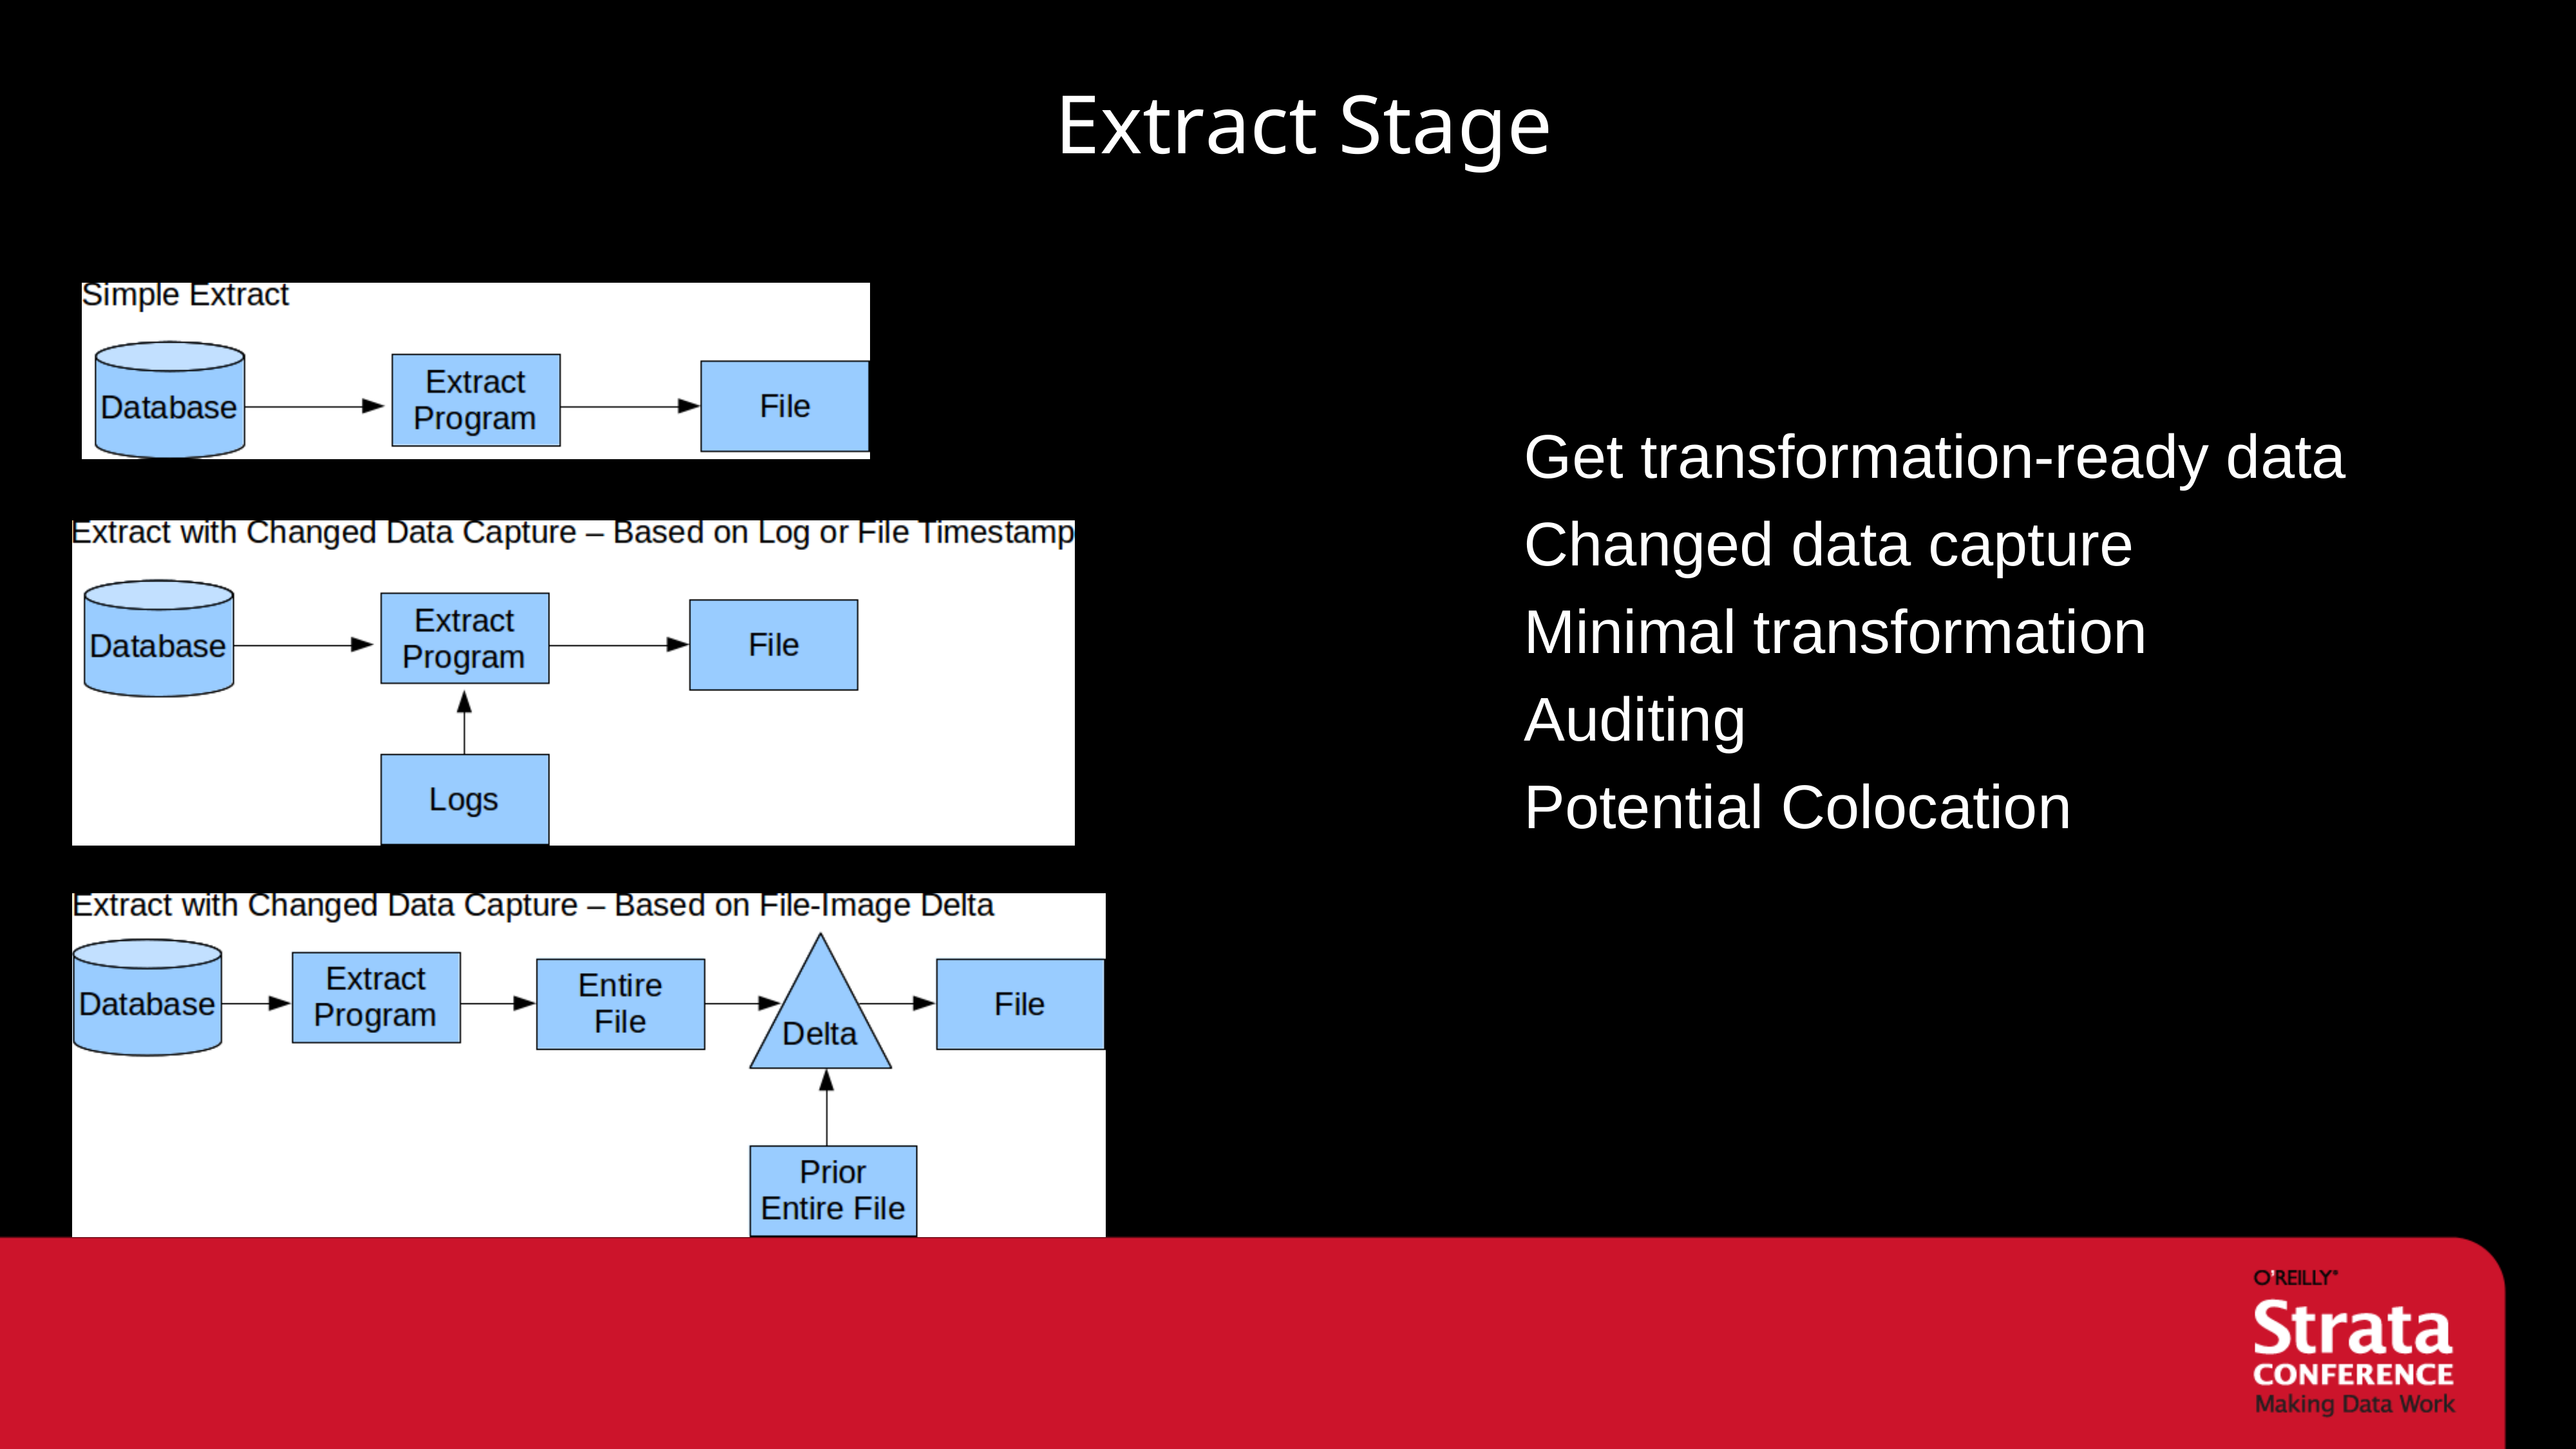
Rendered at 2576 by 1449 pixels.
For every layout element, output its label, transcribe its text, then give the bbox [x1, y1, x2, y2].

picture [0, 0, 2576, 1449]
text_box Extract Stage [290, 62, 2319, 253]
list Get transformation-ready data Changed data capture Minimal transformation Auditing Potential Colocation [1449, 241, 2536, 1209]
title [98, 0, 2469, 193]
